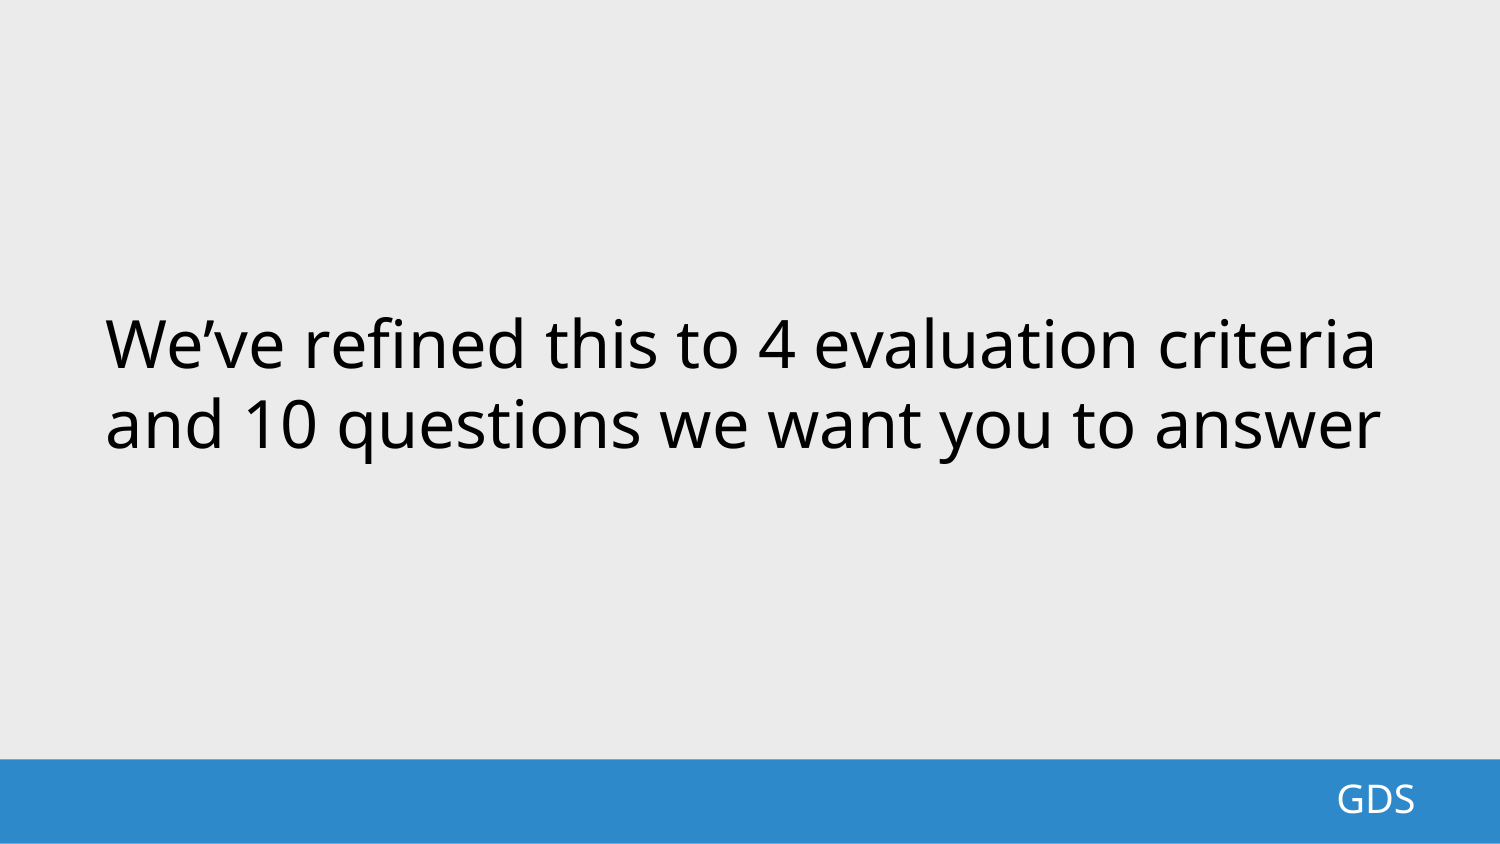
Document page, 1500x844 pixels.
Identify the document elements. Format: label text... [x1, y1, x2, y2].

text_box We’ve refined this to 4 evaluation criteria and 10 questions we want you to answer [102, 0, 1397, 765]
